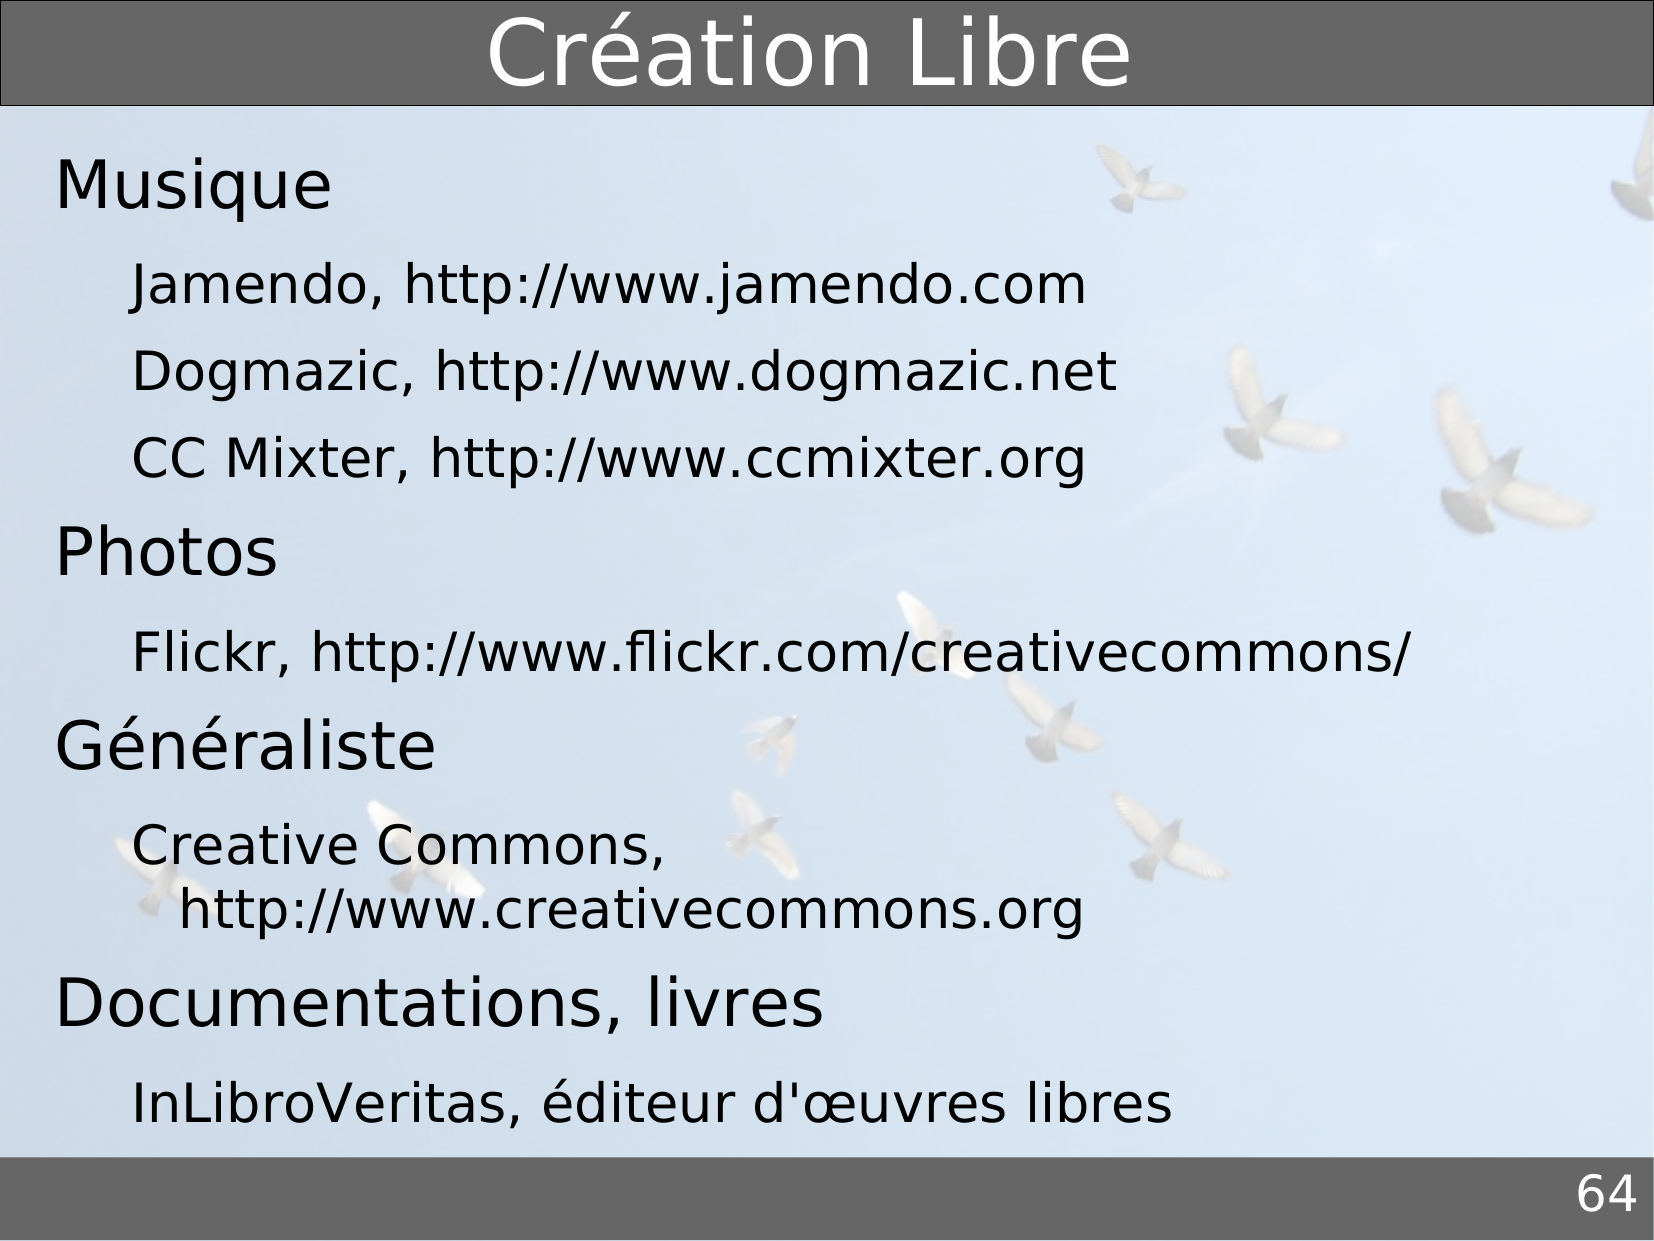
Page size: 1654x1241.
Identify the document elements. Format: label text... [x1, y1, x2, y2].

list Musique Jamendo, http://www.jamendo.com Dogmazic, http://www.dogmazic.net CC Mixter, http://www.ccmixter.org Photos Flickr, http://www.flickr.com/creativecommons/ Généraliste Creative Commons, http://www.creativecommons.org Documentations, livres InLibroVeritas, éditeur d'œuvres libres [37, 146, 1594, 1135]
title Création Libre [0, 0, 1620, 108]
